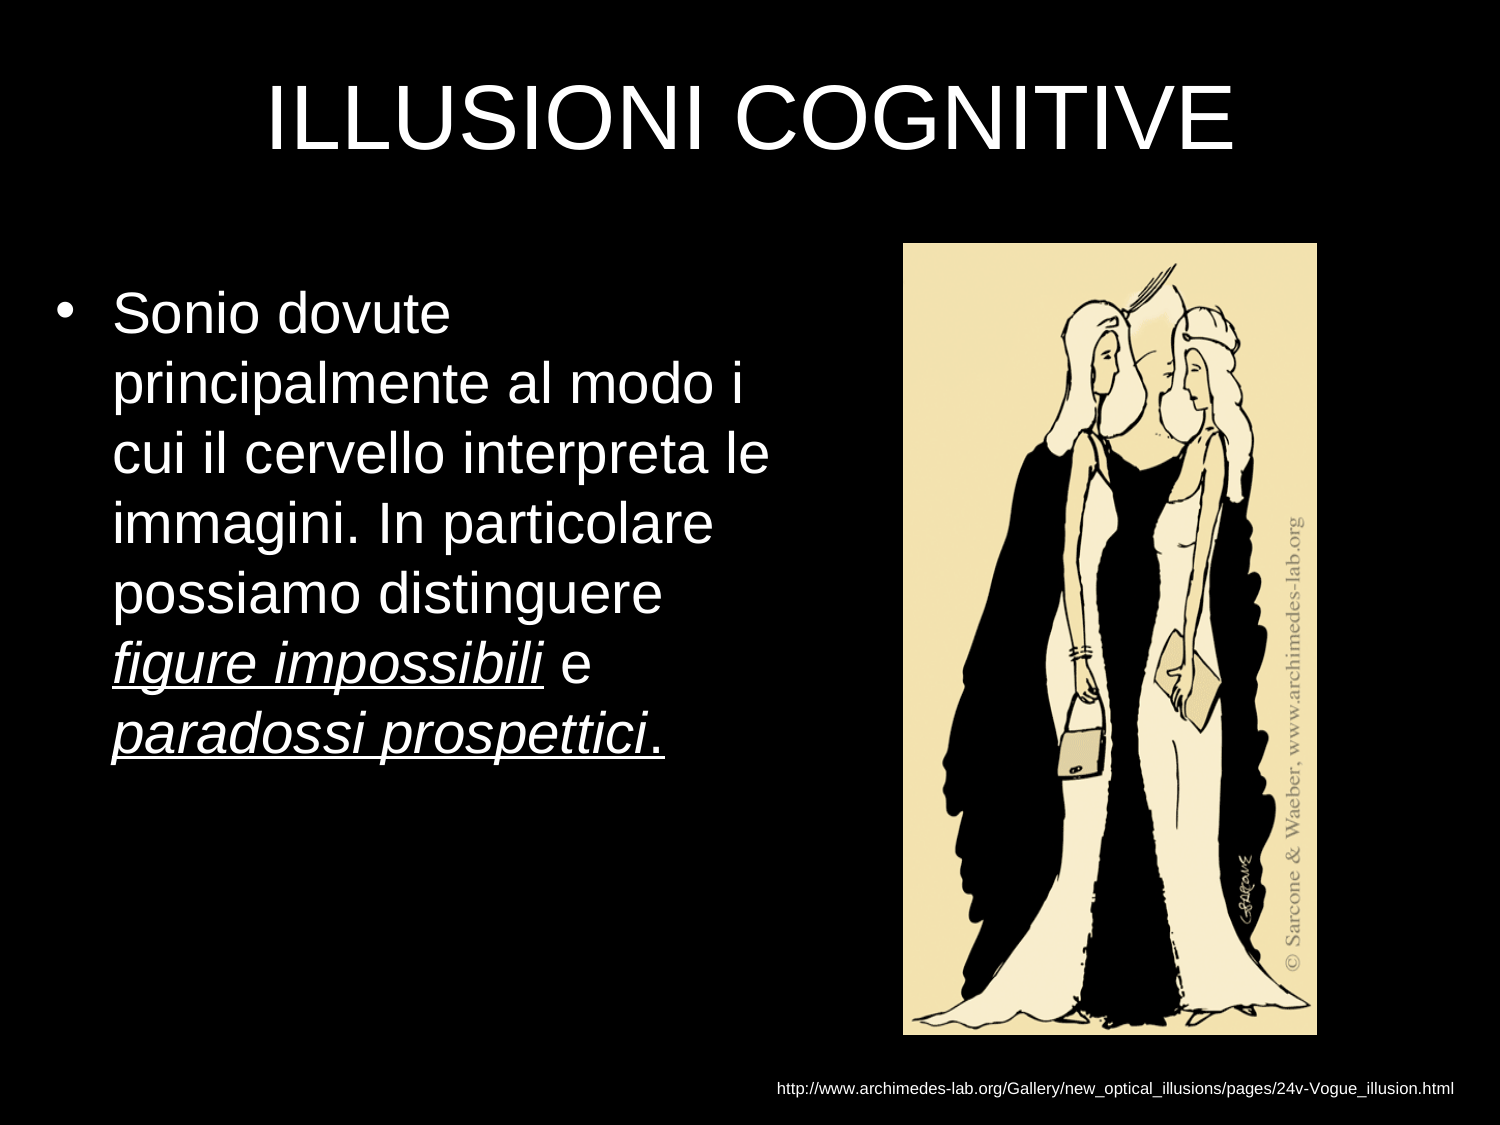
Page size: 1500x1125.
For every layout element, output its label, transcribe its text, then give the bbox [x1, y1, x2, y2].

text_box http://www.archimedes-lab.org/Gallery/new_optical_illusions/pages/24v-Vogue_illusion.html [762, 1070, 1471, 1106]
list Sonio dovute principalmente al modo i cui il cervello interpreta le immagini. In particolare possiamo distinguere figure impossibili e paradossi prospettici. [41, 267, 821, 1125]
title ILLUSIONI COGNITIVE [76, 18, 1427, 207]
picture [903, 243, 1317, 1035]
